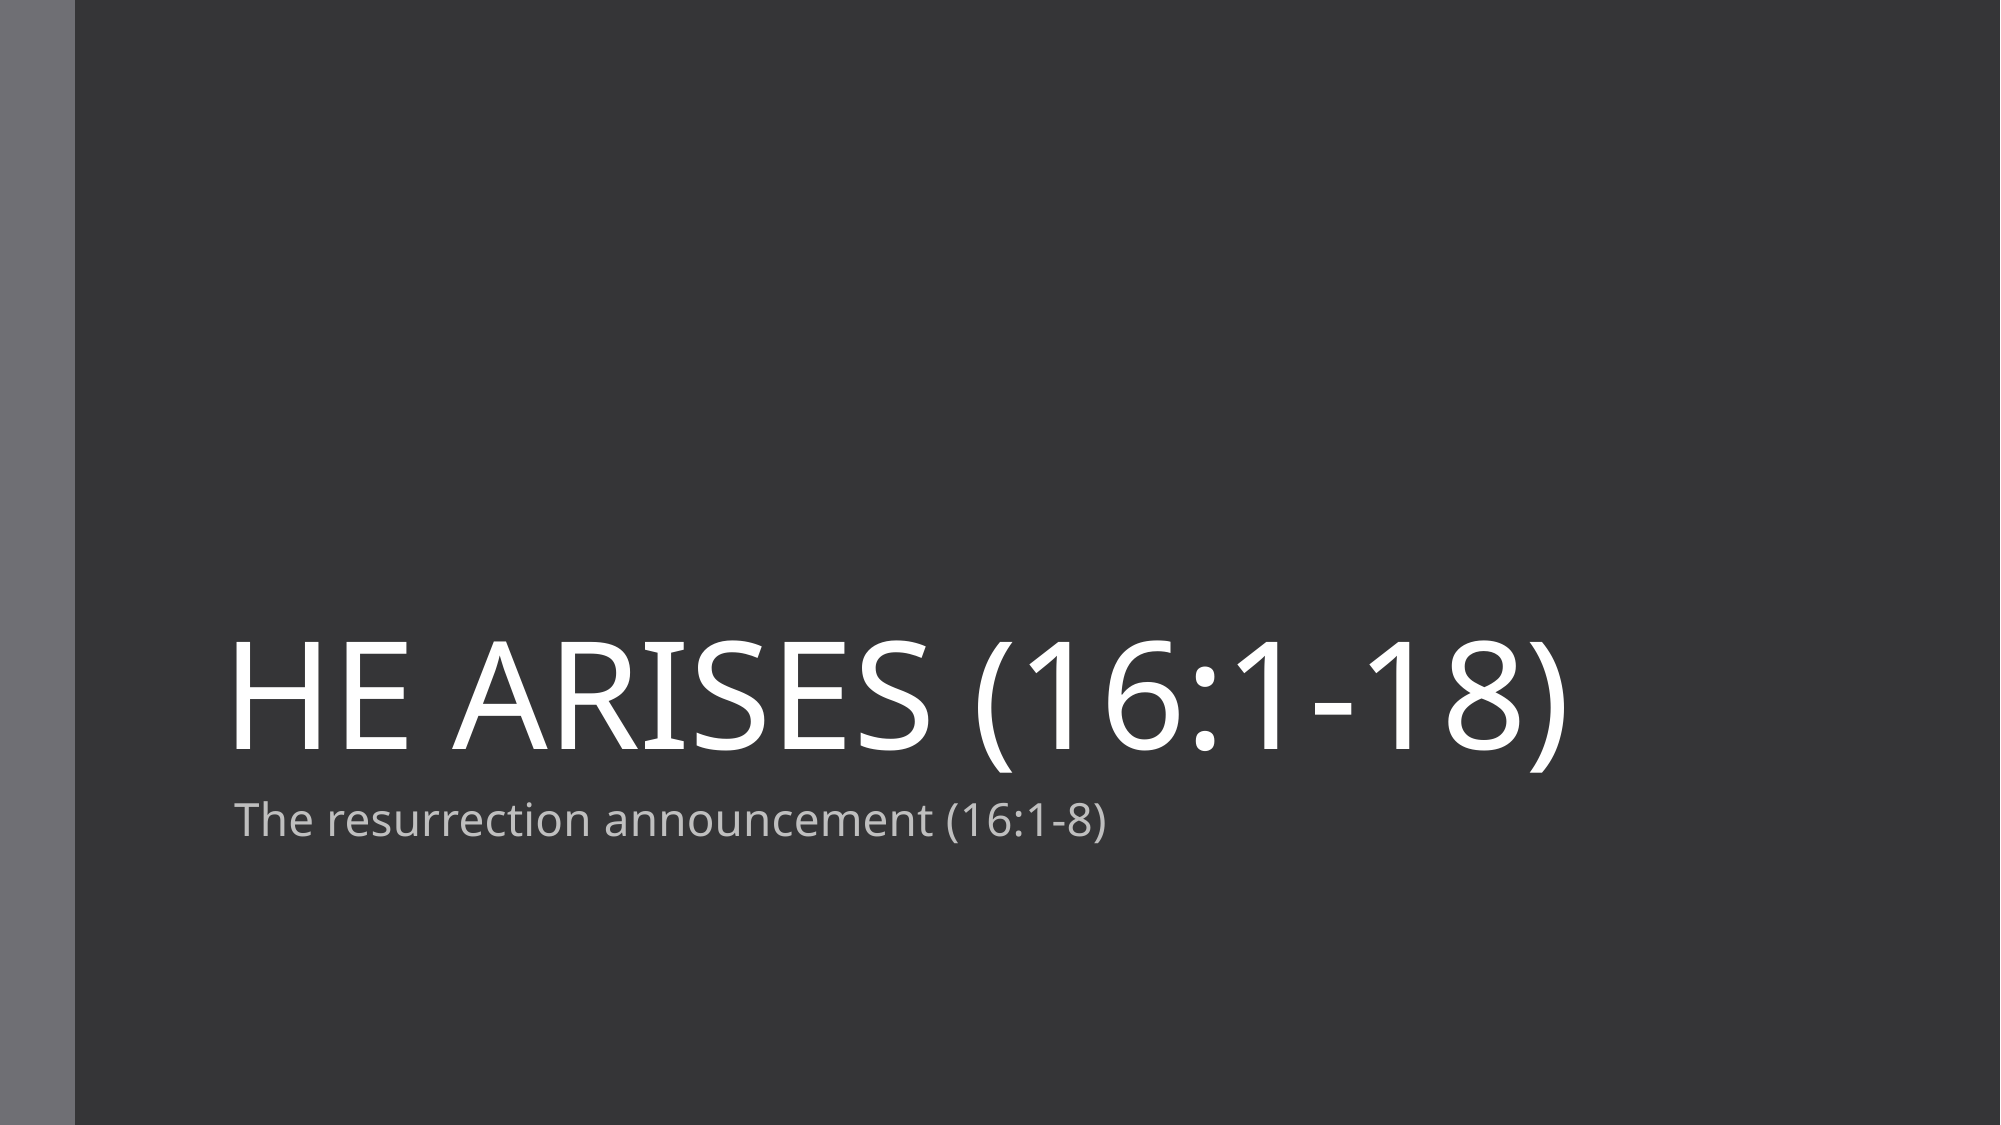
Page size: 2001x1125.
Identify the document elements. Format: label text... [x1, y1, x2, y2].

title HE ARISES (16:1-18) [206, 124, 1752, 787]
subtitle The resurrection announcement (16:1-8) [206, 787, 1752, 1066]
